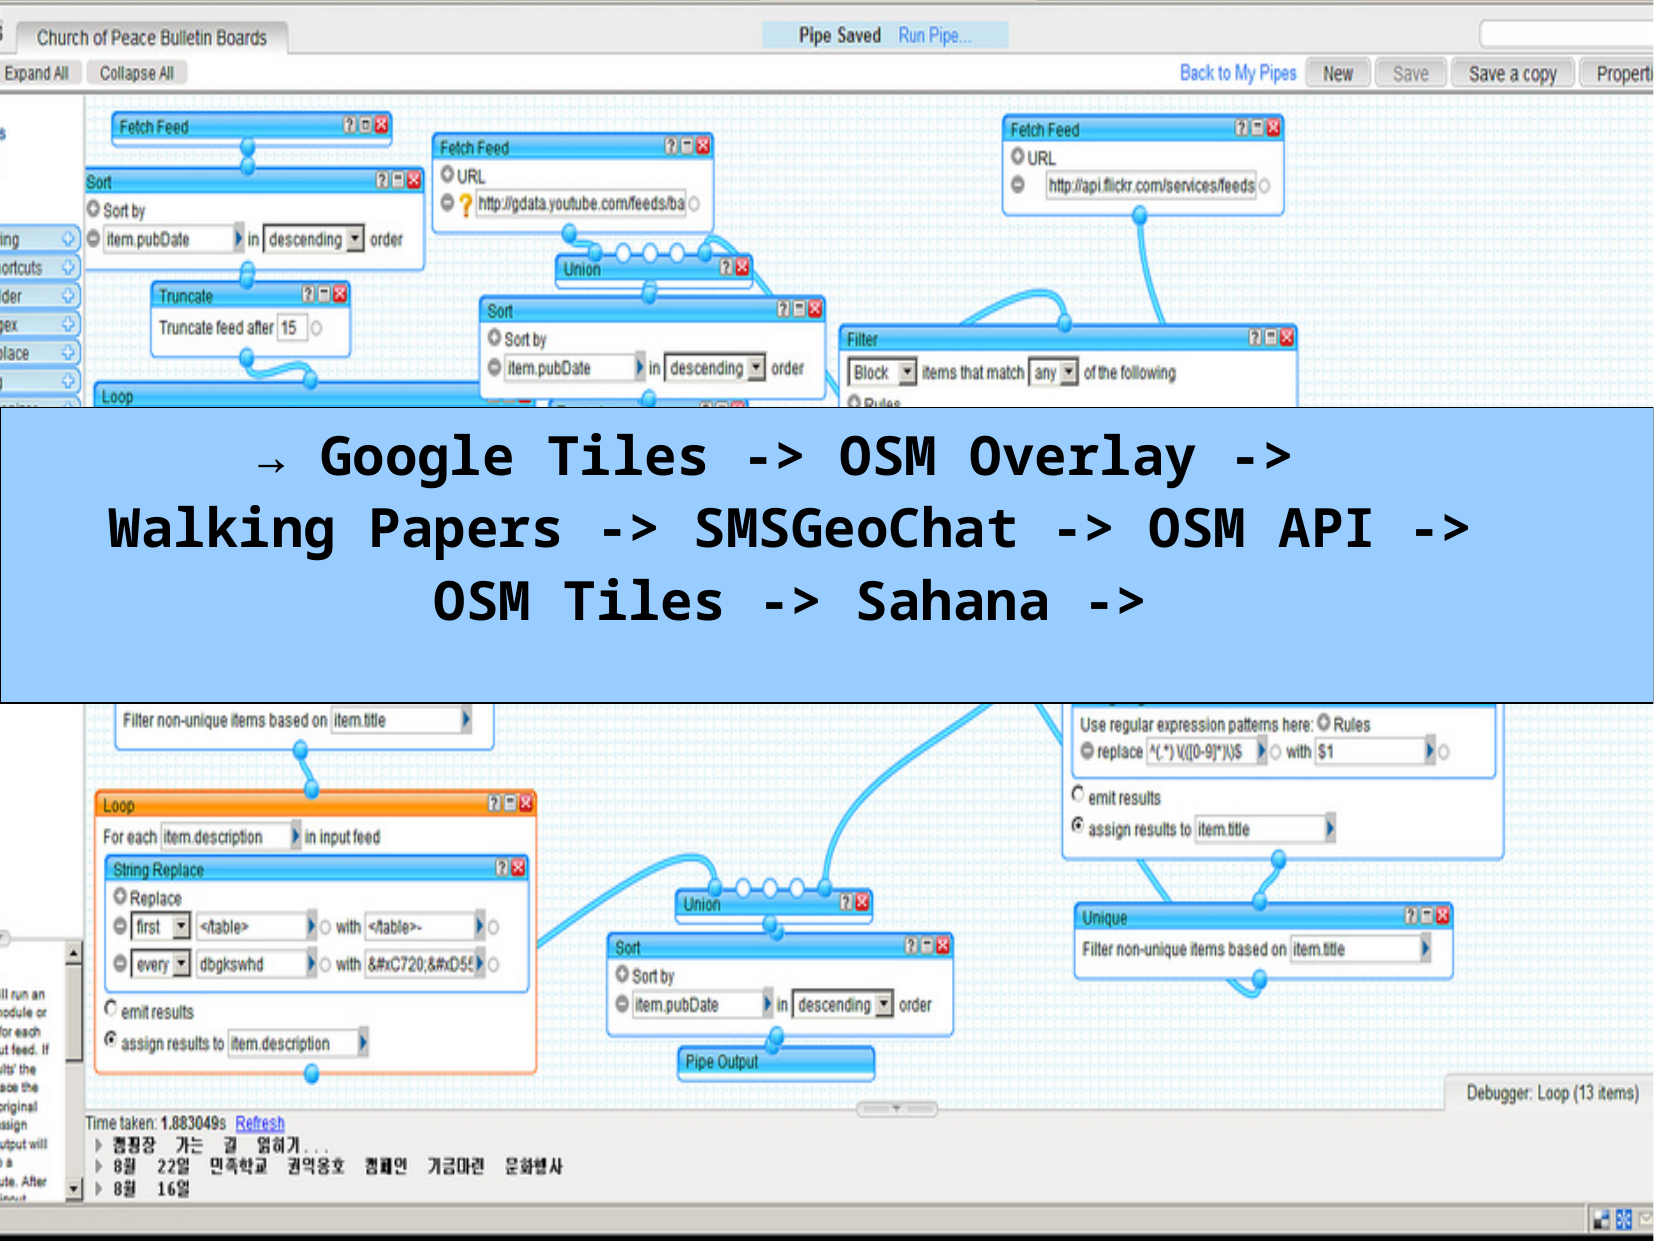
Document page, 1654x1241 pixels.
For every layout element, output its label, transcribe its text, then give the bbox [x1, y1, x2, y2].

picture [0, 703, 1654, 1241]
picture [0, 0, 1654, 407]
text_box [0, 407, 1654, 703]
text_box → Google Tiles -> OSM Overlay -> Walking Papers -> SMSGeoChat -> OSM API -> OSM Tiles -> Sahana -> [47, 361, 1536, 691]
